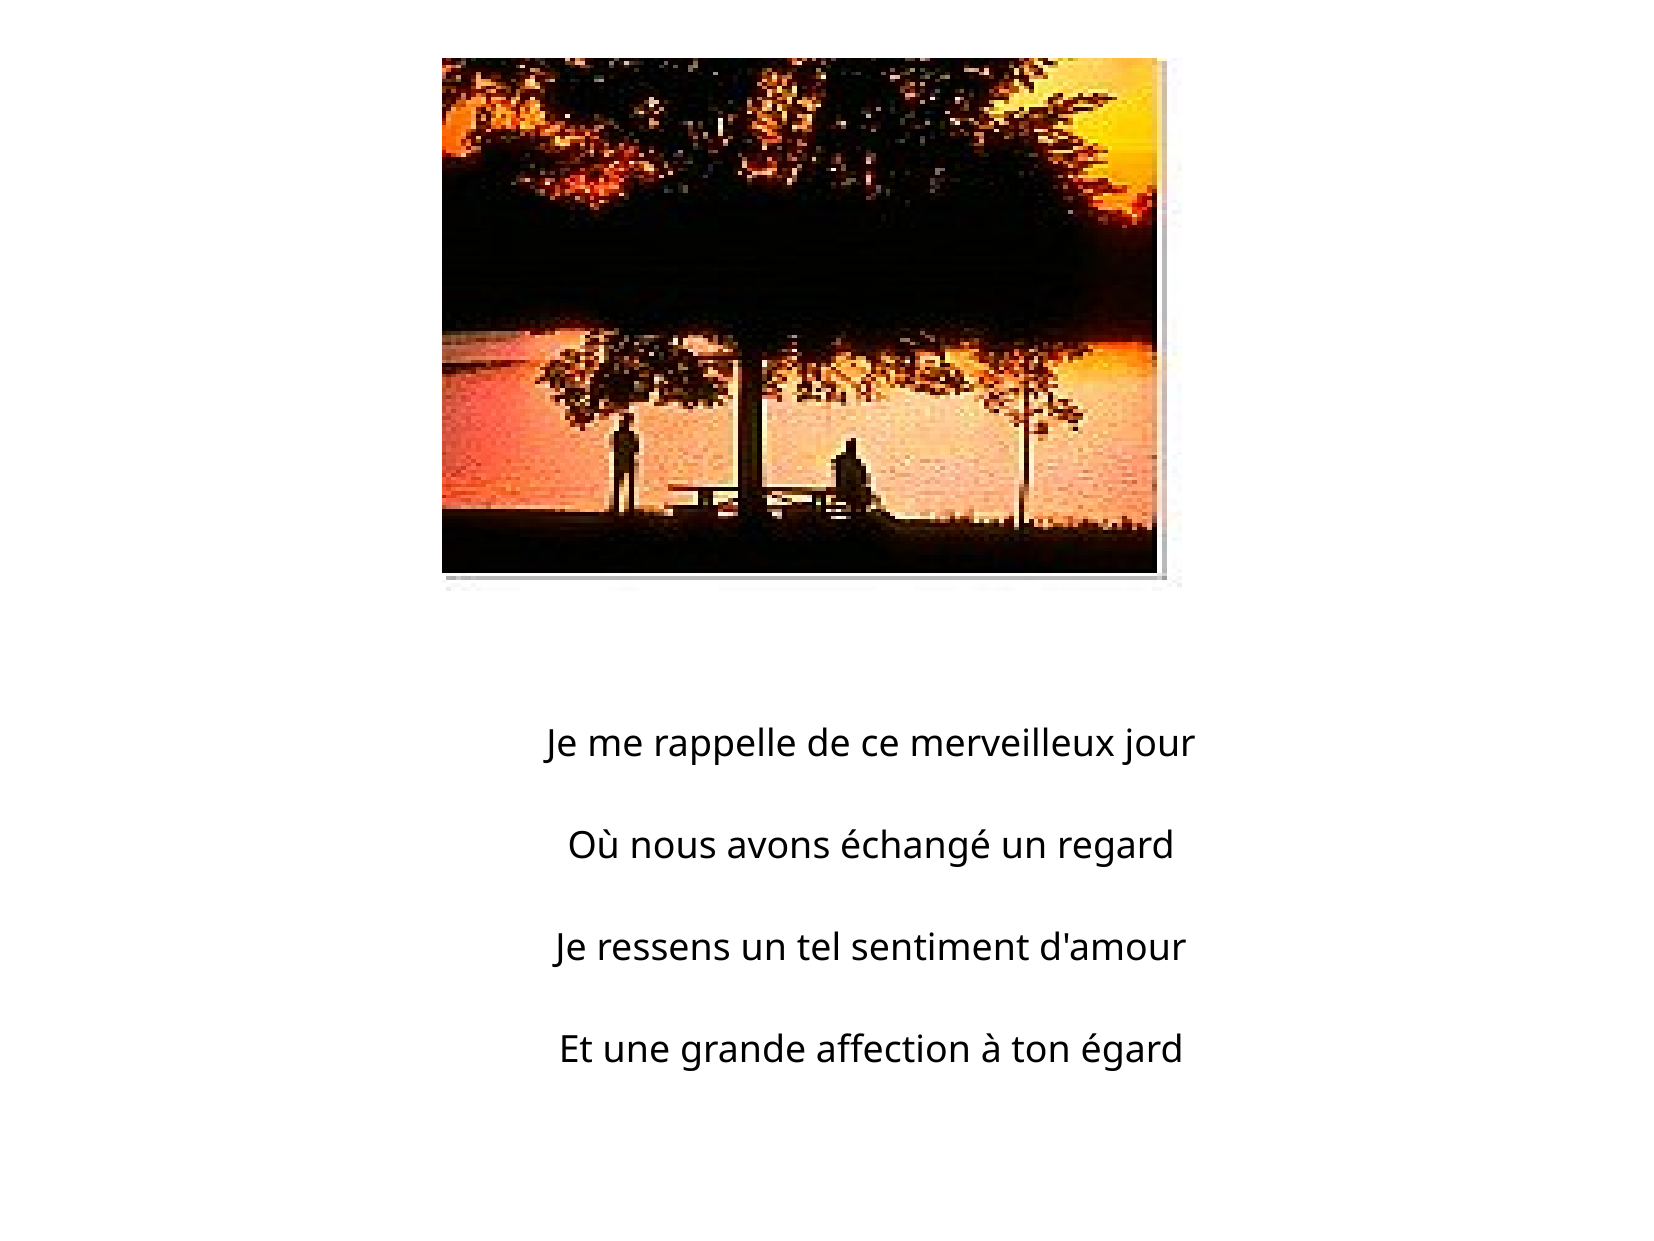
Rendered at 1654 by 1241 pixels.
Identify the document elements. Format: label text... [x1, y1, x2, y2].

text_box Je me rappelle de ce merveilleux jour Où nous avons échangé un regard Je ressens un tel sentiment d'amour Et une grande affection à ton égard [531, 708, 1217, 1091]
picture [442, 58, 1182, 591]
